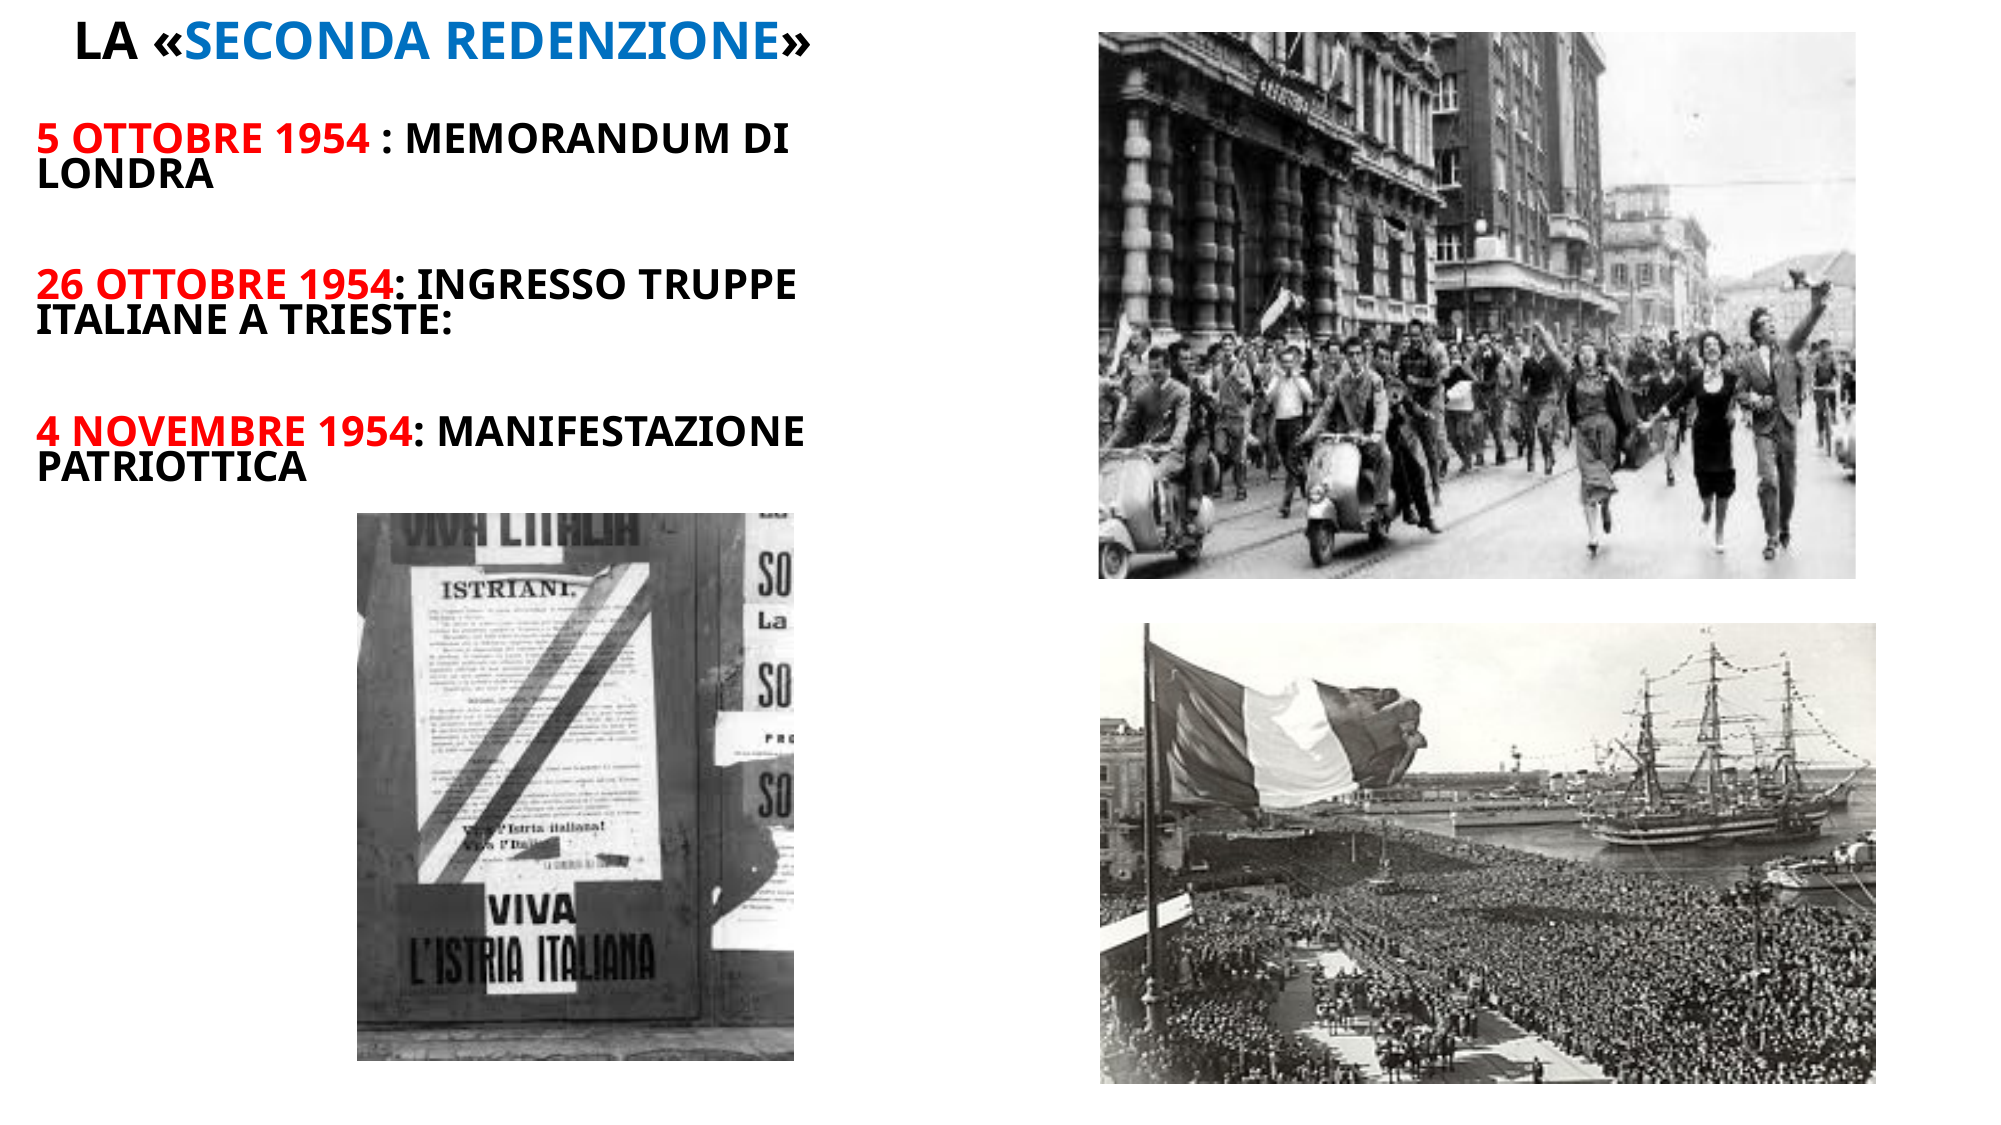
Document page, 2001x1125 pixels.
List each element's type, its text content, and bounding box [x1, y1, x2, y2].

picture [1098, 32, 1856, 579]
picture [1100, 623, 1876, 1084]
list 5 OTTOBRE 1954 : MEMORANDUM DI LONDRA 26 OTTOBRE 1954: INGRESSO TRUPPE ITALIANE A TRIESTE: 4 NOVEMBRE 1954: MANIFESTAZIONE PATRIOTTICA [21, 117, 945, 499]
title LA «SECONDA REDENZIONE» [58, 0, 902, 79]
picture [357, 513, 794, 1061]
